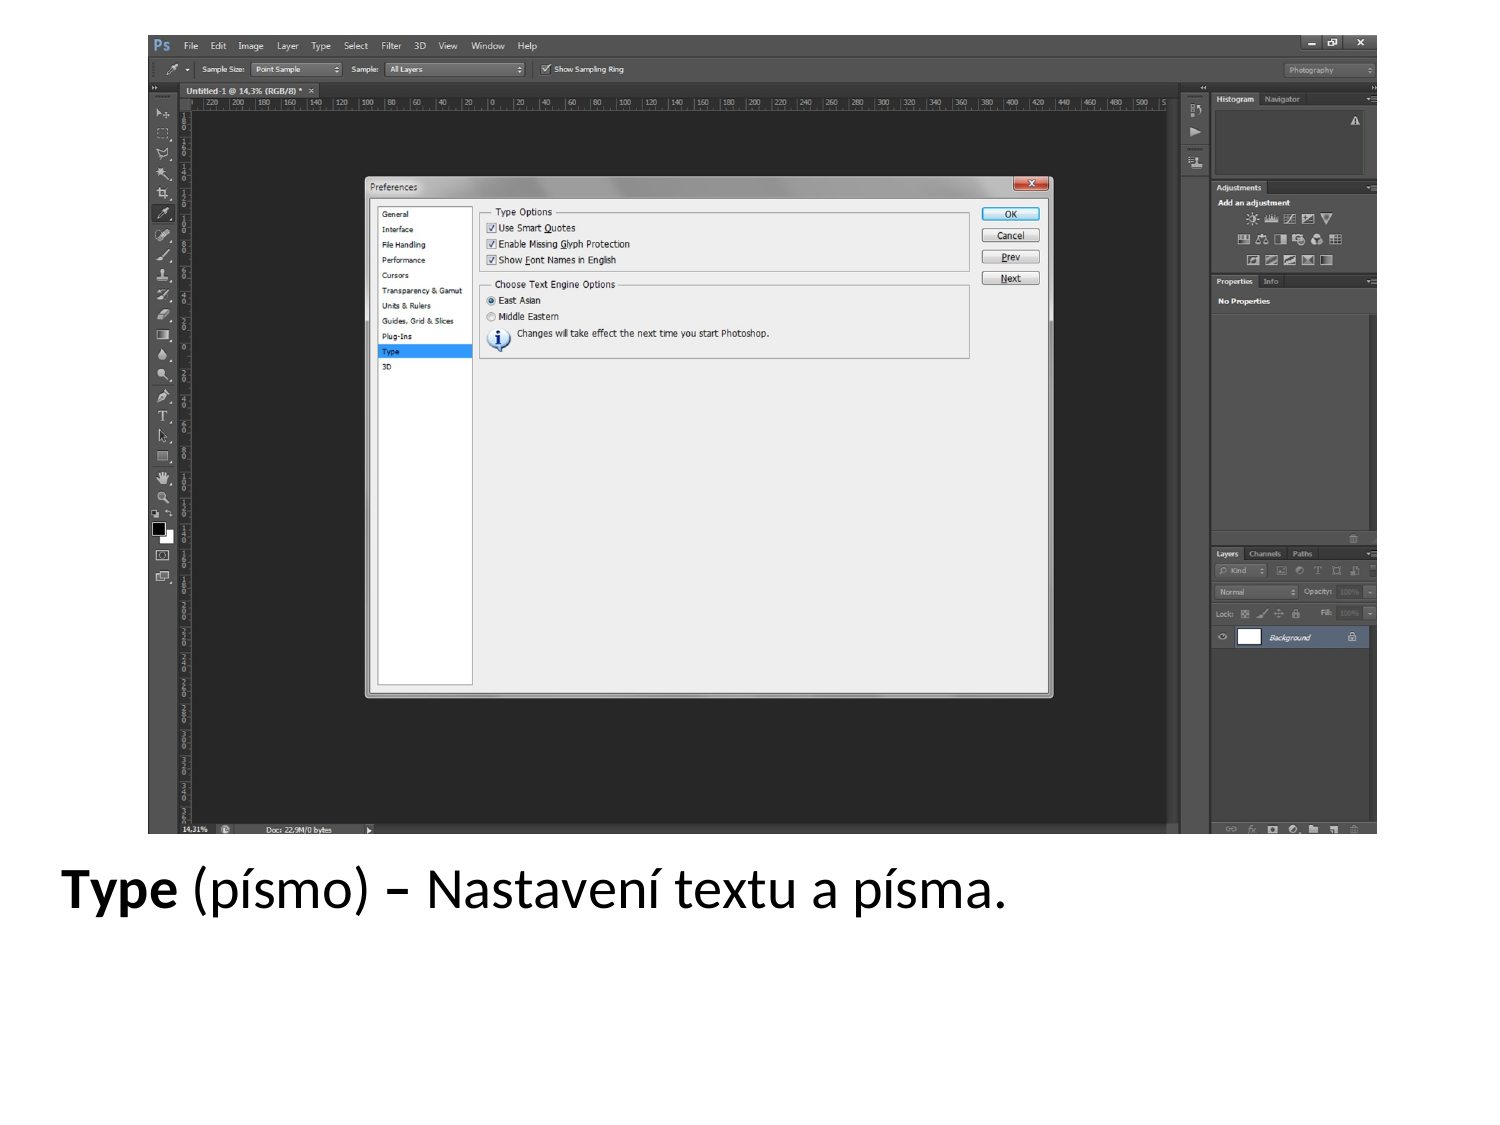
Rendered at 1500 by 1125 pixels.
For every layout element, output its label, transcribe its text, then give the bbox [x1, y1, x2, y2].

text_box Type (písmo) – Nastavení textu a písma. [46, 842, 1442, 929]
picture [148, 35, 1377, 834]
